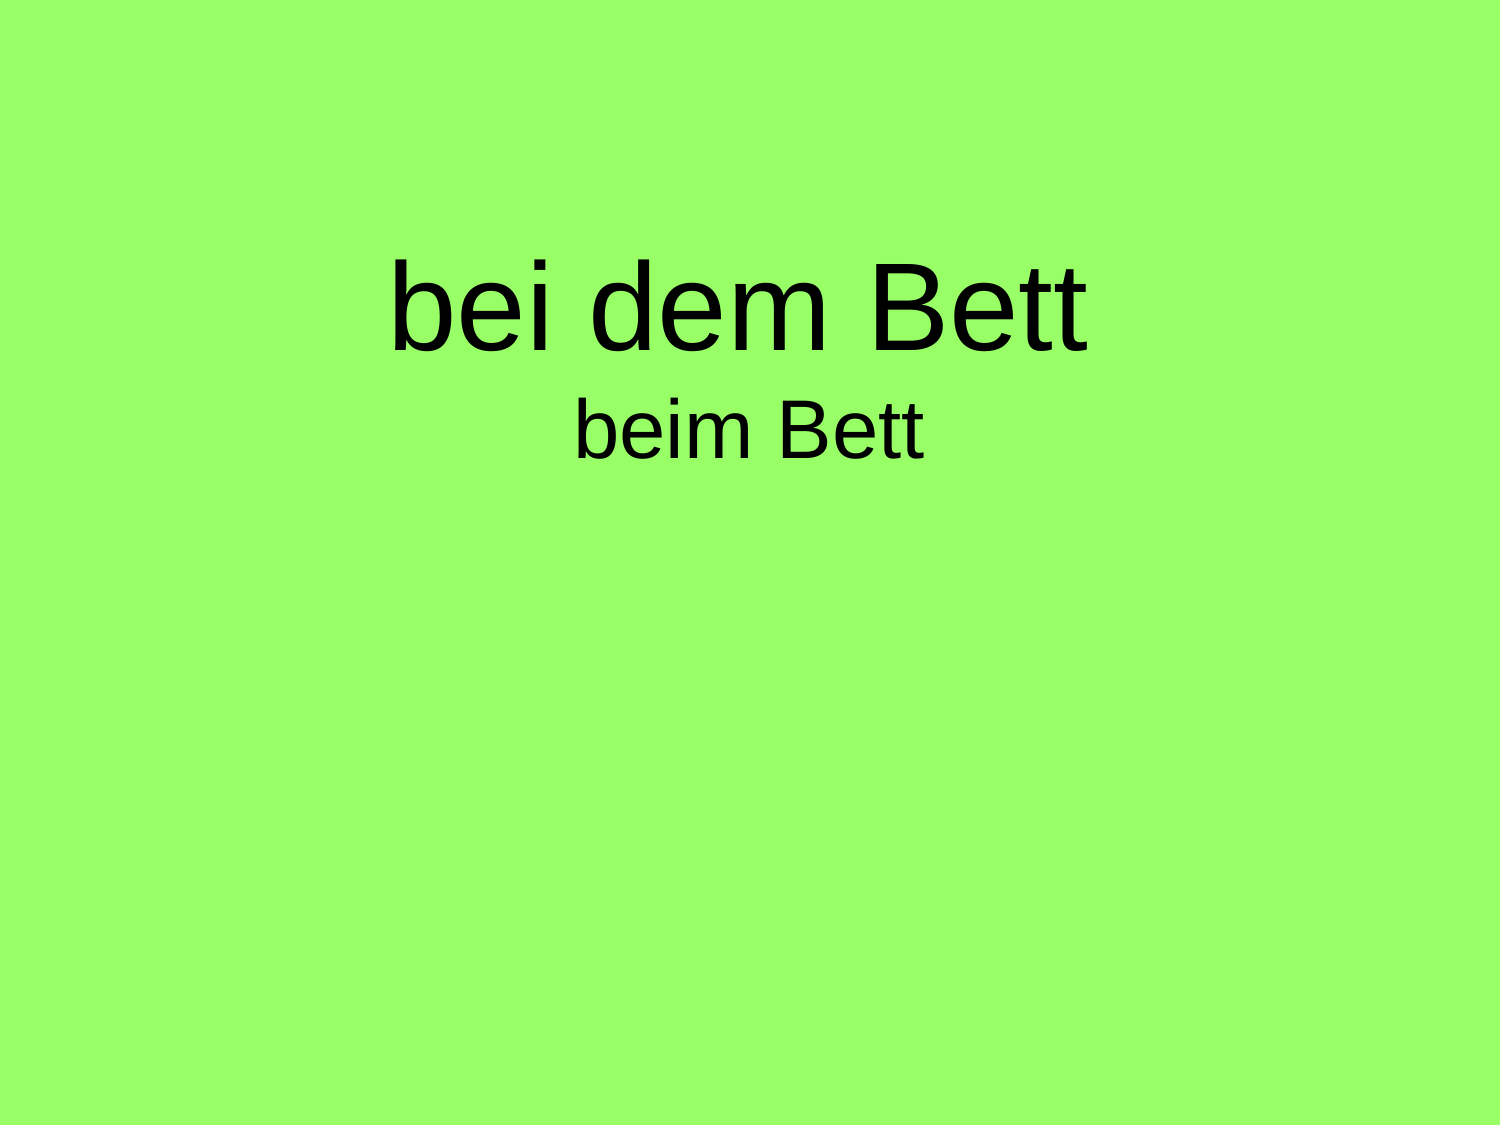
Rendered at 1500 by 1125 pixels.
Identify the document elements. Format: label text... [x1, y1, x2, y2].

title bei dem Bett beim Bett [88, 160, 1388, 539]
